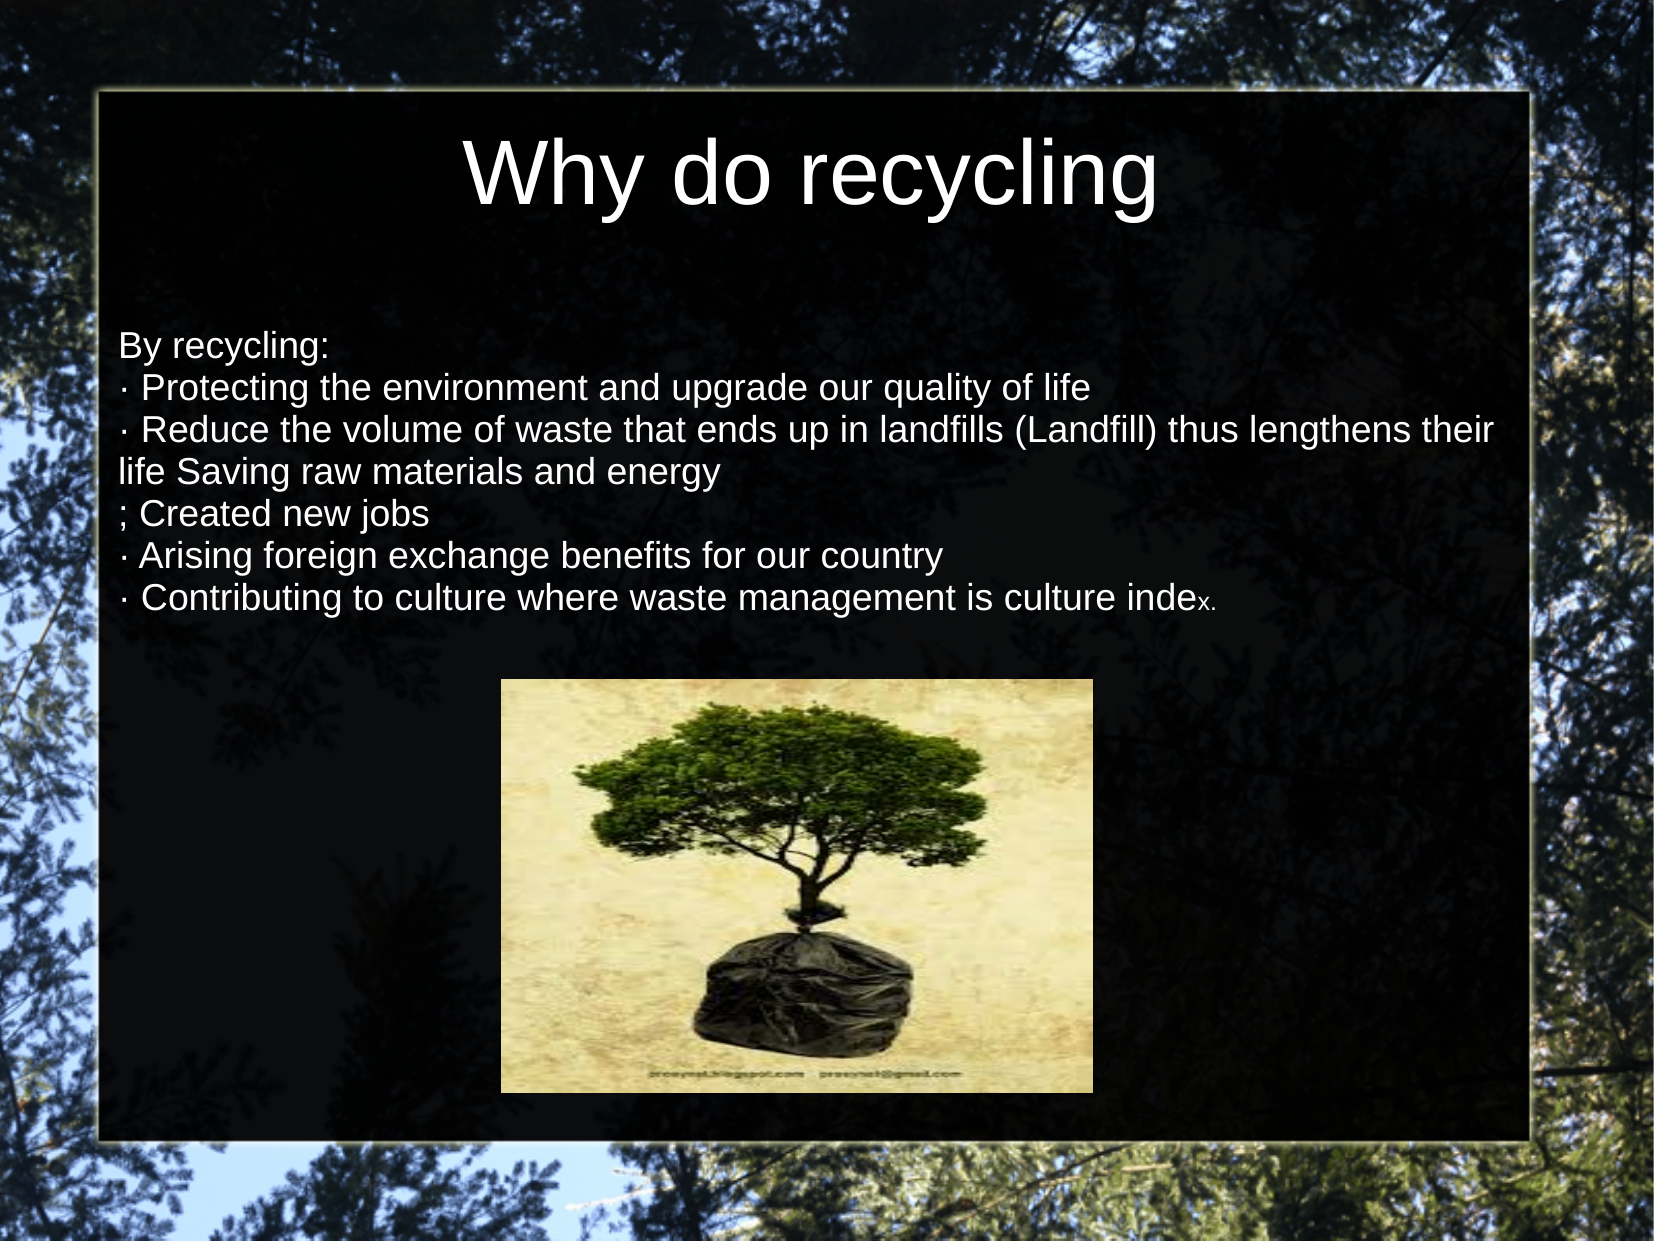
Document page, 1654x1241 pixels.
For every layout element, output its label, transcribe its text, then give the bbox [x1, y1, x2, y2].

title Why do recycling [88, 88, 1536, 257]
picture [0, 0, 1654, 1241]
list By recycling: · Protecting the environment and upgrade our quality of life · Reduce the volume of waste that ends up in landfills (Landfill) thus lengthens their life Saving raw materials and energy ; Created new jobs · Arising foreign exchange benefits for our country · Contributing to culture where waste management is culture index. [118, 324, 1536, 1147]
